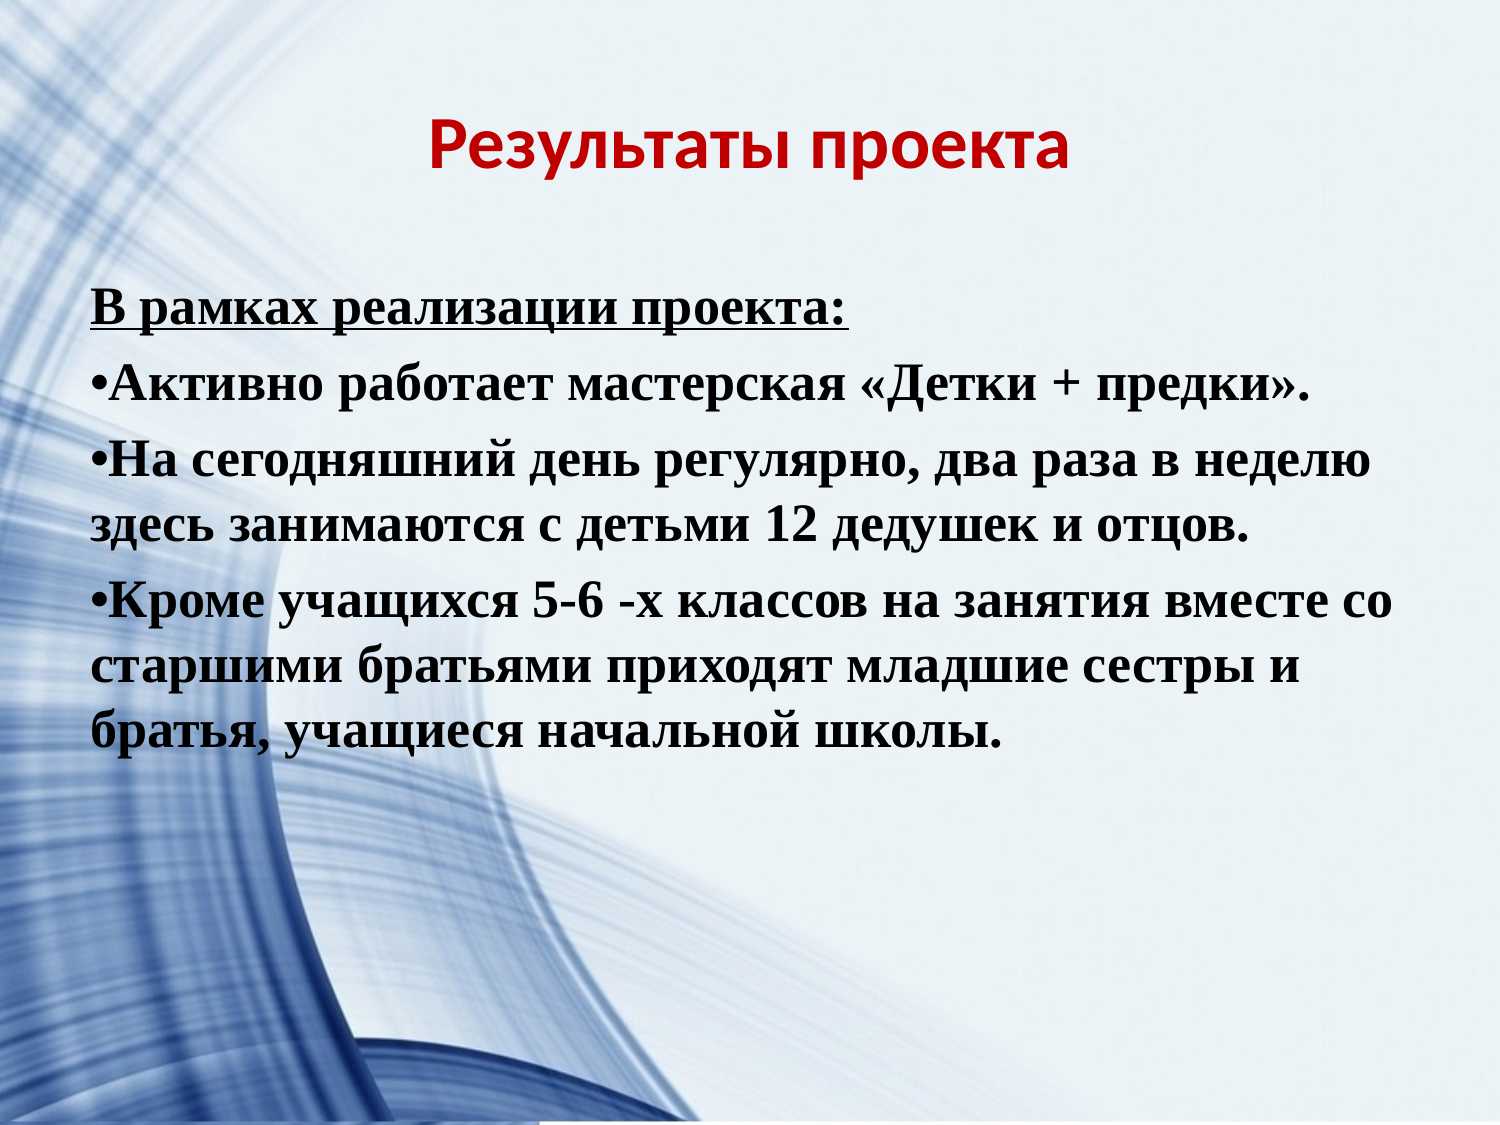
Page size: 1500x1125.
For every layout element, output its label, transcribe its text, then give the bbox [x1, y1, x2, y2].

list В рамках реализации проекта: •Активно работает мастерская «Детки + предки». •На сегодняшний день регулярно, два раза в неделю здесь занимаются с детьми 12 дедушек и отцов. •Кроме учащихся 5-6 -х классов на занятия вместе со старшими братьями приходят младшие сестры и братья, учащиеся начальной школы. [75, 262, 1425, 1005]
title Результаты проекта [75, 45, 1425, 233]
picture [0, 0, 1500, 1125]
